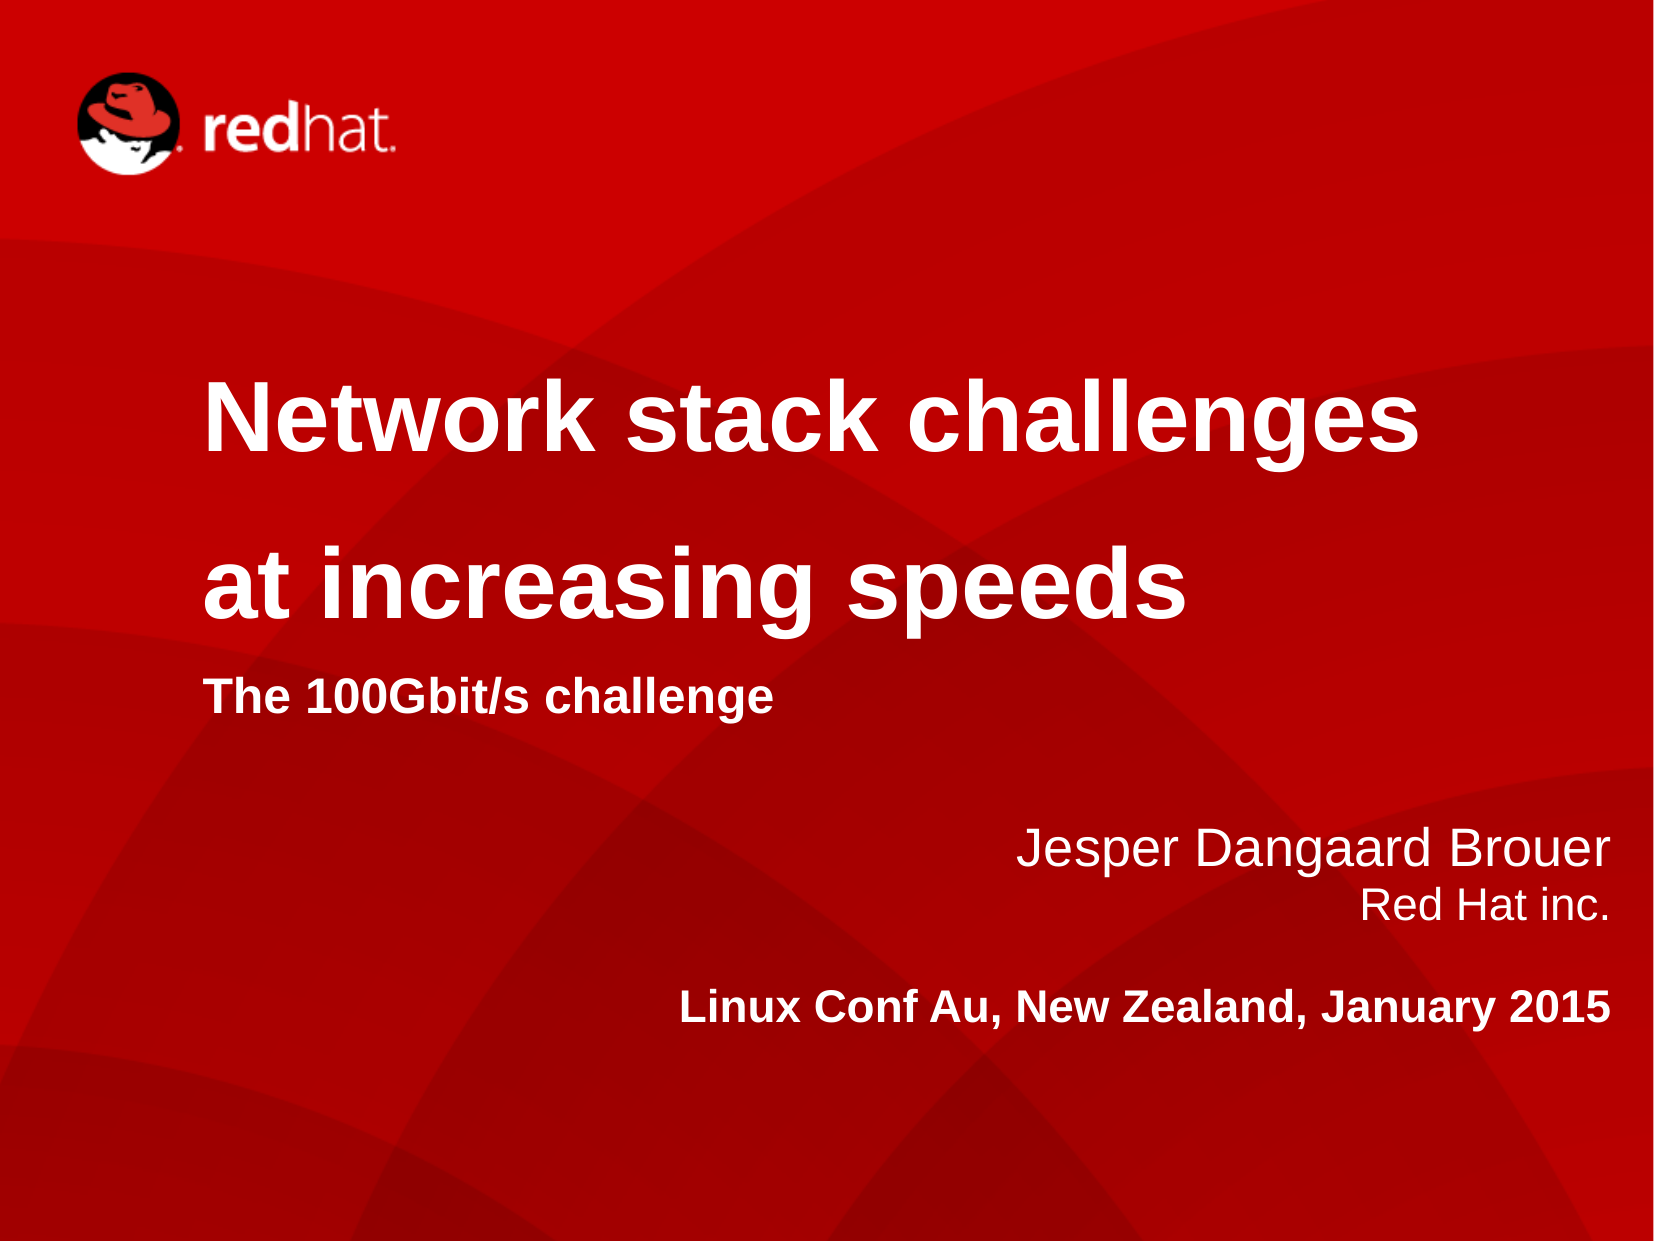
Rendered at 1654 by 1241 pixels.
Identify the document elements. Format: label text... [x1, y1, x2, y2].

picture [0, 0, 1654, 1241]
text_box Jesper Dangaard Brouer Red Hat inc. Linux Conf Au, New Zealand, January 2015 [150, 750, 1627, 1040]
text_box Network stack challenges at increasing speeds The 100Gbit/s challenge [187, 297, 1463, 676]
